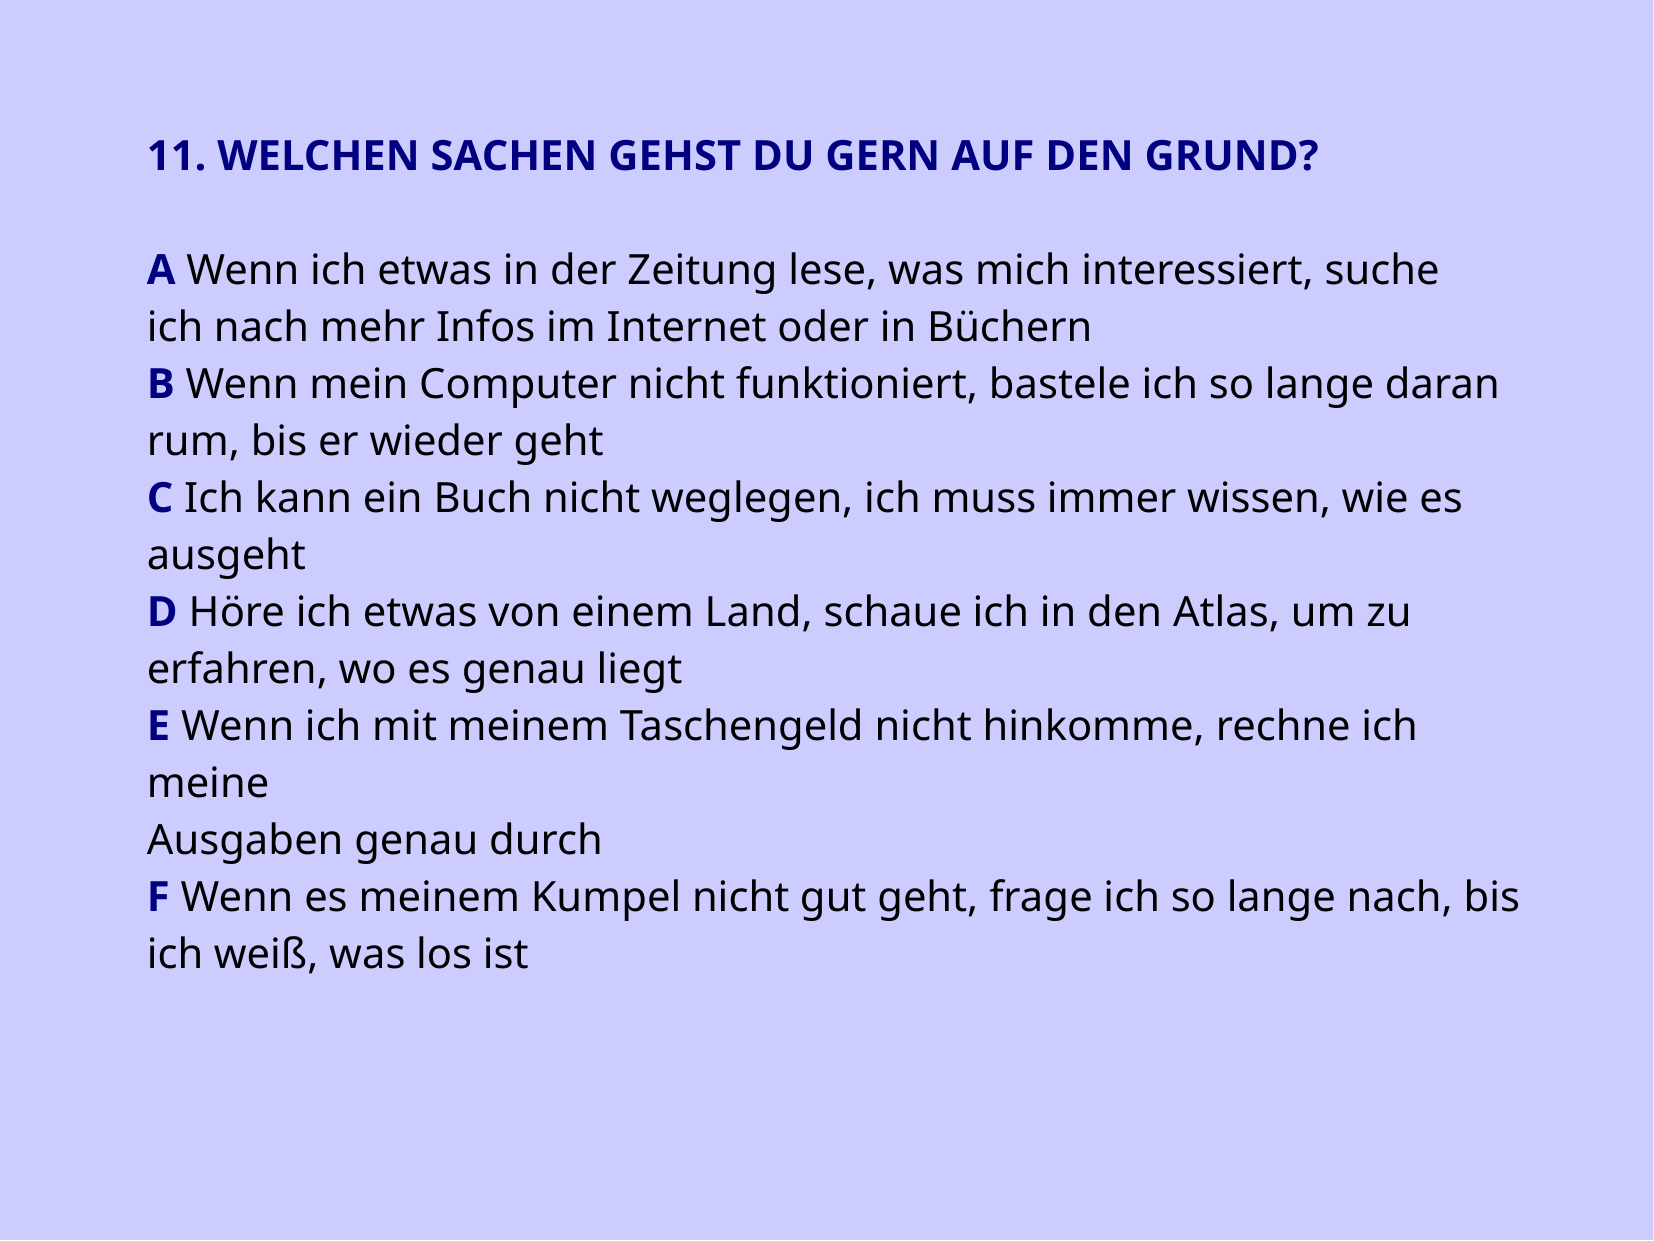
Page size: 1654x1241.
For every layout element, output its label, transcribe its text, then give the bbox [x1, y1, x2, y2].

text_box 11. WELCHEN SACHEN GEHST DU GERN AUF DEN GRUND? A Wenn ich etwas in der Zeitung lese, was mich interessiert, suche ich nach mehr Infos im Internet oder in Büchern B Wenn mein Computer nicht funktioniert, bastele ich so lange daran rum, bis er wieder geht C Ich kann ein Buch nicht weglegen, ich muss immer wissen, wie es ausgeht D Höre ich etwas von einem Land, schaue ich in den Atlas, um zu erfahren, wo es genau liegt E Wenn ich mit meinem Taschengeld nicht hinkomme, rechne ich meine Ausgaben genau durch F Wenn es meinem Kumpel nicht gut geht, frage ich so lange nach, bis ich weiß, was los ist [132, 118, 1536, 975]
